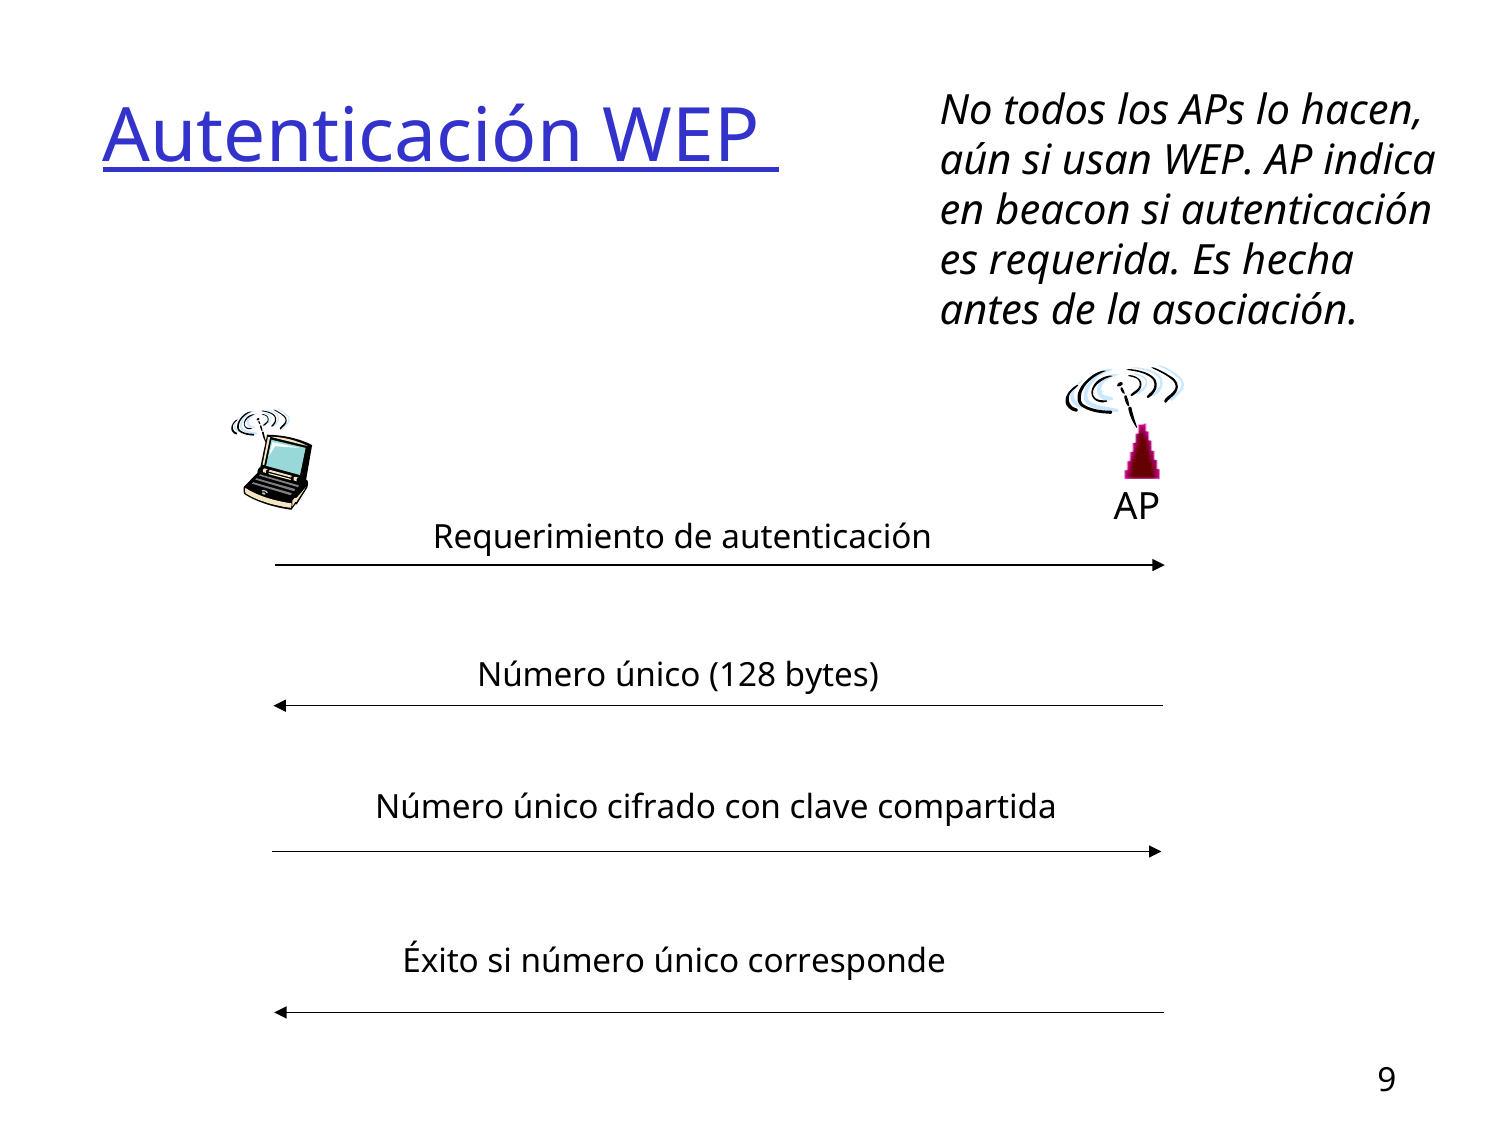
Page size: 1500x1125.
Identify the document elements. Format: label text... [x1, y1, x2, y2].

text_box Número único cifrado con clave compartida [360, 777, 1073, 834]
title Autenticación WEP [87, 37, 1363, 225]
text_box [1126, 365, 1184, 403]
text_box Éxito si número único corresponde [387, 931, 962, 987]
text_box No todos los APs lo hacen, aún si usan WEP. AP indica en beacon si autenticación es requerida. Es hecha antes de la asociación. [924, 75, 1463, 341]
text_box [1124, 395, 1138, 429]
text_box [1117, 382, 1125, 394]
picture [1124, 423, 1160, 479]
picture [230, 407, 313, 510]
text_box [1065, 368, 1119, 414]
text_box AP [1098, 474, 1176, 535]
text_box Número único (128 bytes) [462, 645, 895, 701]
text_box Requerimiento de autenticación [418, 507, 948, 563]
